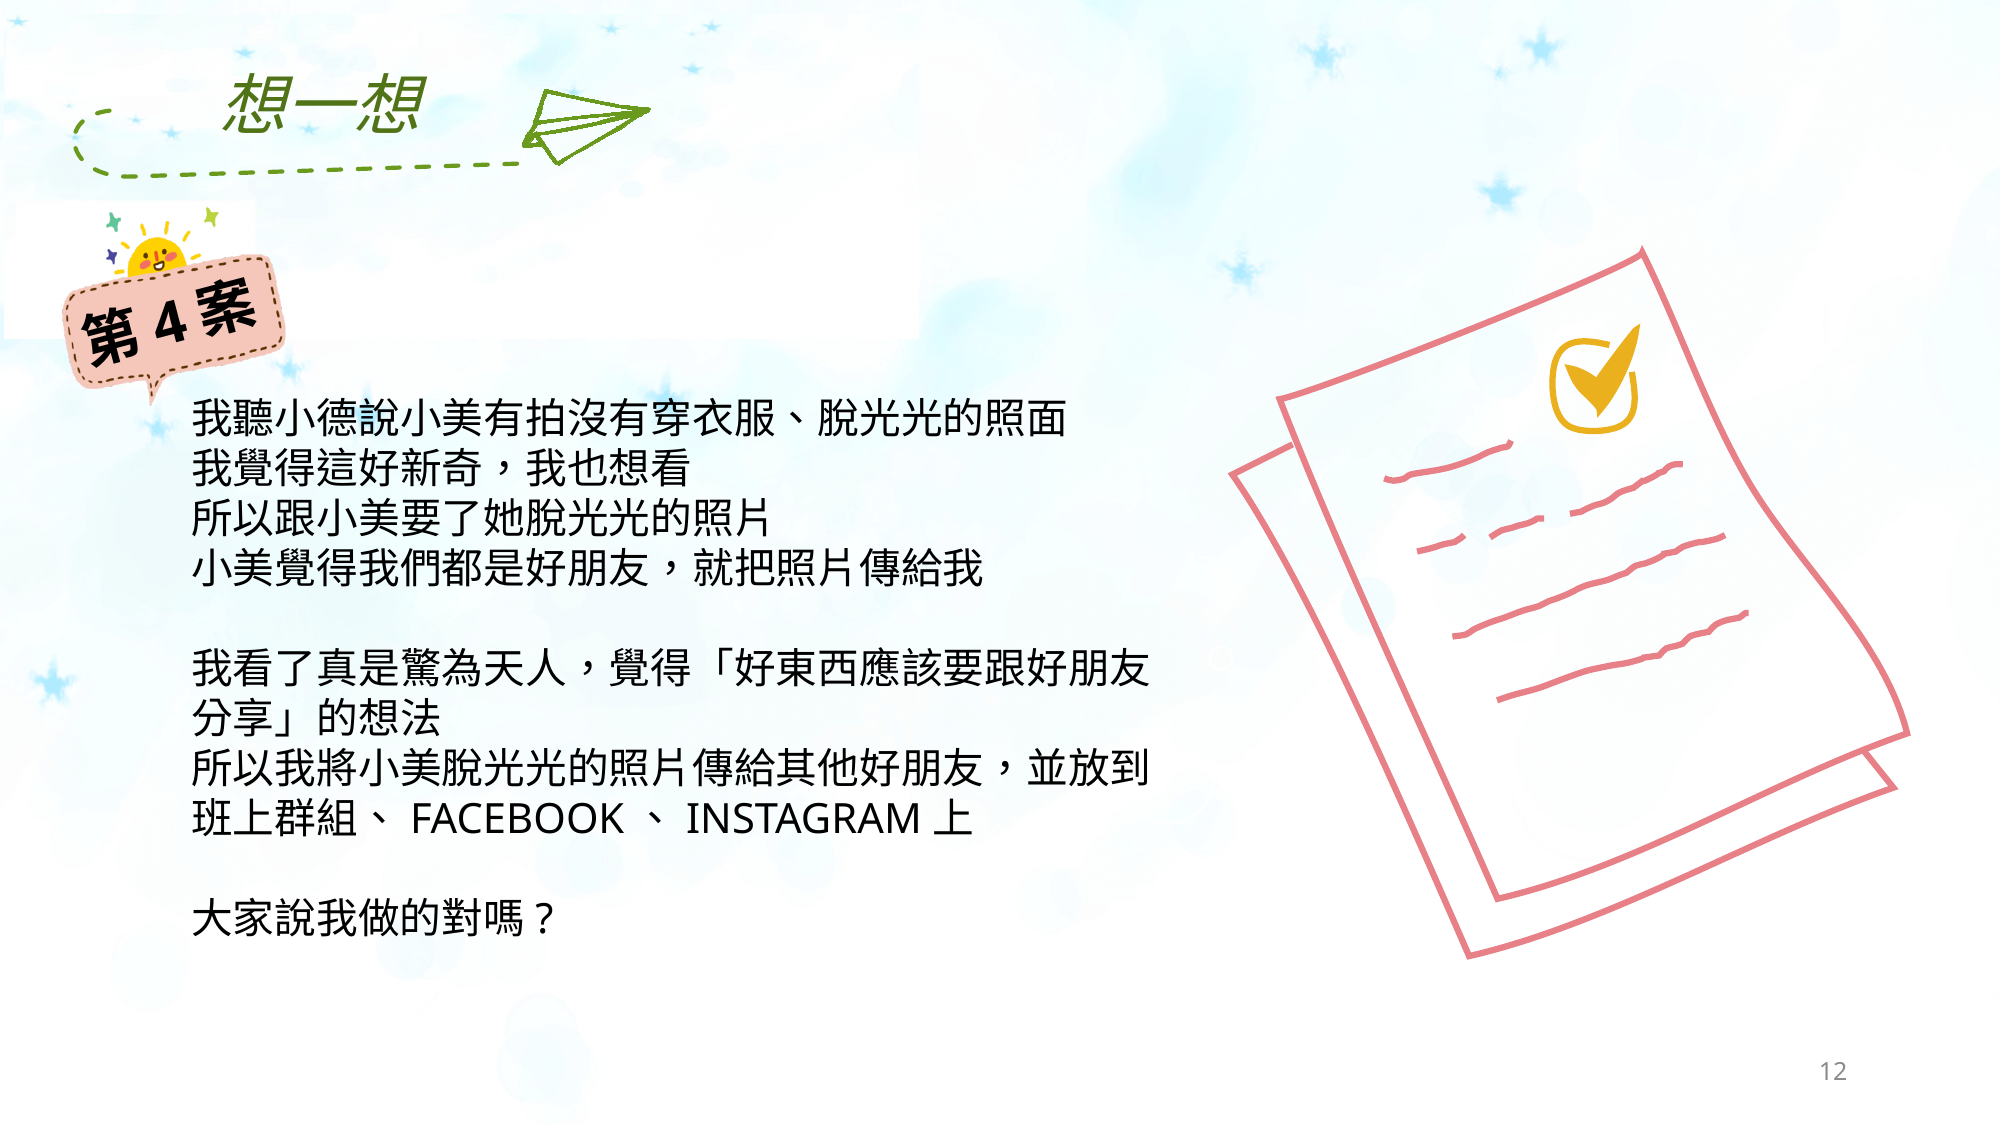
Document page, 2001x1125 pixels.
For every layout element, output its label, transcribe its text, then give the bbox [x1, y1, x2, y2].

text_box 第4案 [57, 253, 280, 389]
picture [4, 14, 919, 476]
text_box [522, 89, 651, 166]
text_box [1569, 329, 1637, 411]
text_box 想一想 [204, 55, 435, 151]
text_box 我聽小德說小美有拍沒有穿衣服、脫光光的照面 我覺得這好新奇，我也想看 所以跟小美要了她脫光光的照片 小美覺得我們都是好朋友，就把照片傳給我 我看了真是驚為天人，覺得「好東西應該要跟好朋友分享」的想法 所以我將小美脫光光的照片傳給其他好朋友，並放到班上群組、FACEBOOK、INSTAGRAM上 大家說我做的對嗎? [176, 384, 1177, 950]
slide_number <編號> [1412, 1042, 1863, 1103]
